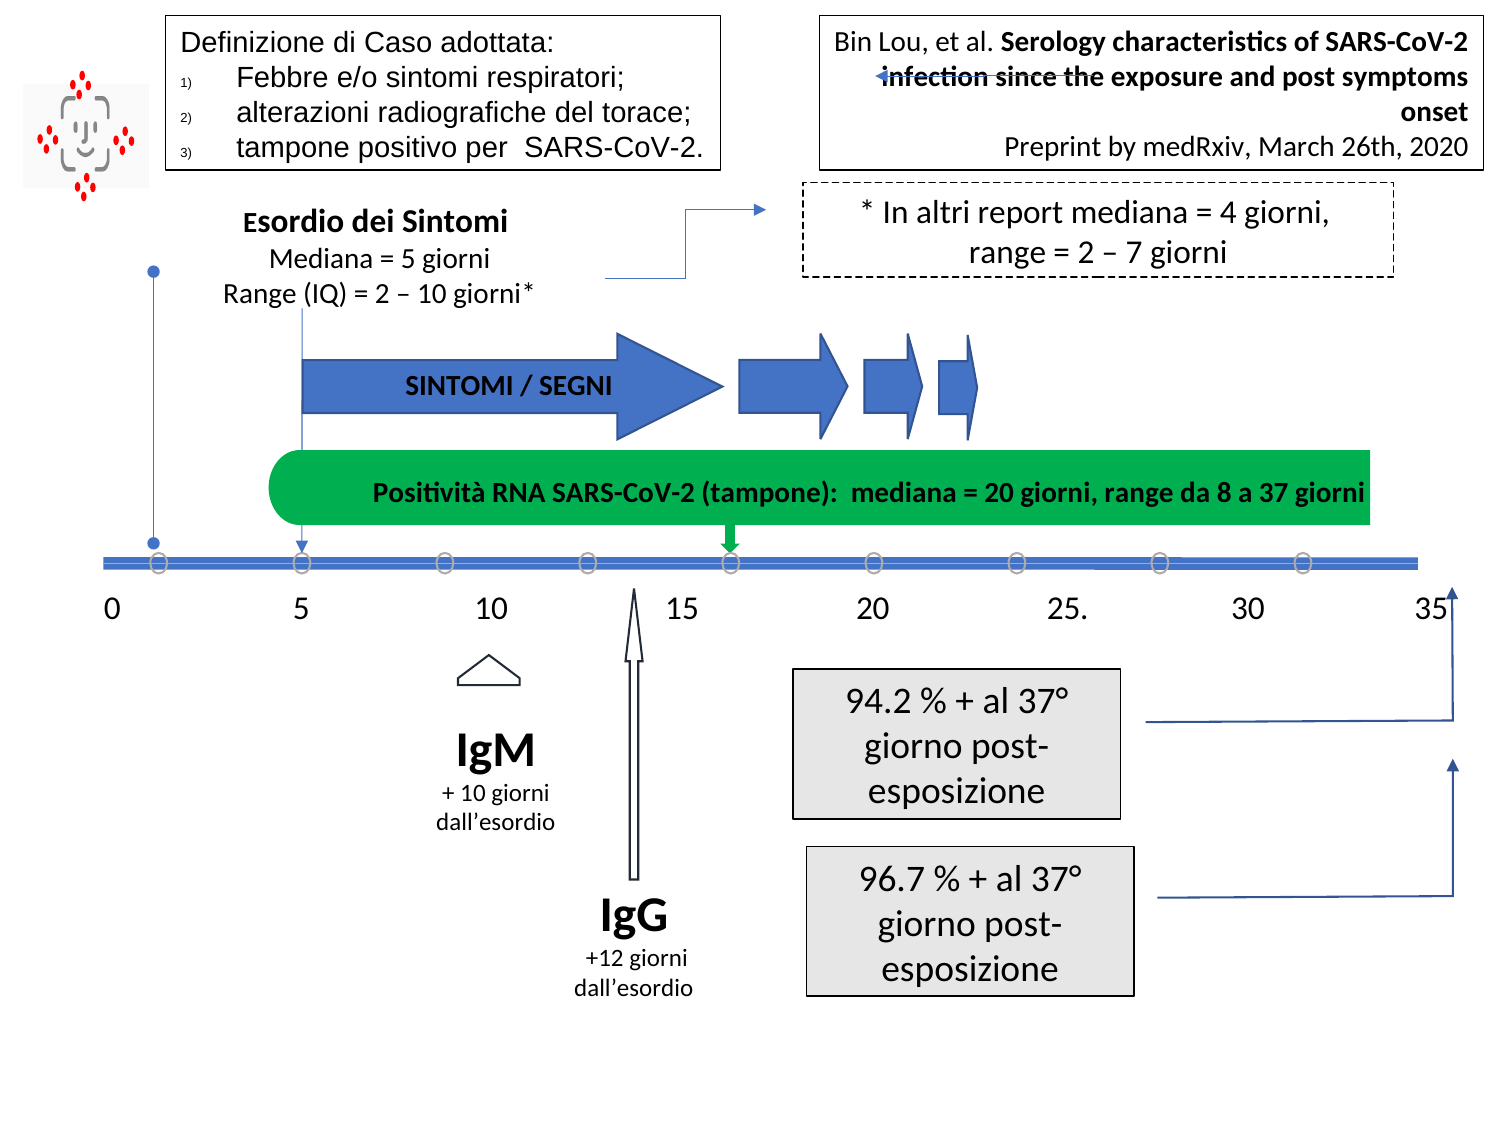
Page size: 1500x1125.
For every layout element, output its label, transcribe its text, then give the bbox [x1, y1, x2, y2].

text_box Positività RNA SARS-CoV-2 (tampone): mediana = 20 giorni, range da 8 a 37 giorni [321, 465, 1430, 516]
picture [23, 84, 149, 188]
text_box [864, 333, 923, 440]
text_box [268, 450, 1371, 552]
text_box [37, 134, 43, 144]
text_box [81, 191, 87, 202]
text_box [43, 144, 50, 154]
text_box SINTOMI / SEGNI [382, 359, 637, 410]
text_box Esordio dei Sintomi Mediana = 5 giorni Range (IQ) = 2 – 10 giorni* [180, 191, 579, 317]
text_box 94.2 % + al 37° giorno post-esposizione [793, 668, 1121, 819]
text_box [128, 136, 135, 146]
text_box Definizione di Caso adottata: Febbre e/o sintomi respiratori; alterazioni radiografiche del torace; tampone positivo per SARS-CoV-2. [165, 15, 721, 171]
text_box [76, 89, 82, 100]
text_box [79, 70, 85, 81]
text_box [85, 80, 92, 91]
text_box IgG +12 giorni dall’esordio [550, 874, 718, 1010]
text_box [83, 172, 90, 183]
text_box [74, 182, 81, 192]
text_box [52, 135, 59, 145]
text_box [113, 135, 119, 146]
text_box [46, 125, 53, 135]
text_box 96.7 % + al 37° giorno post-esposizione [806, 846, 1134, 997]
text_box [302, 333, 723, 440]
text_box [90, 182, 96, 193]
text_box [939, 334, 978, 441]
text_box [70, 79, 76, 90]
text_box IgM + 10 giorni dall’esordio [413, 708, 579, 844]
text_box [122, 126, 128, 137]
text_box [739, 333, 848, 440]
text_box [119, 145, 126, 156]
text_box * In altri report mediana = 4 giorni, range = 2 – 7 giorni [803, 182, 1394, 278]
text_box [458, 655, 520, 686]
text_box Bin Lou, et al. Serology characteristics of SARS-CoV-2 infection since the exposure and post symptoms onset Preprint by medRxiv, March 26th, 2020 [819, 15, 1484, 170]
text_box 0 5 10 15 20 25. 30 35 [59, 578, 1500, 634]
text_box [625, 634, 643, 874]
